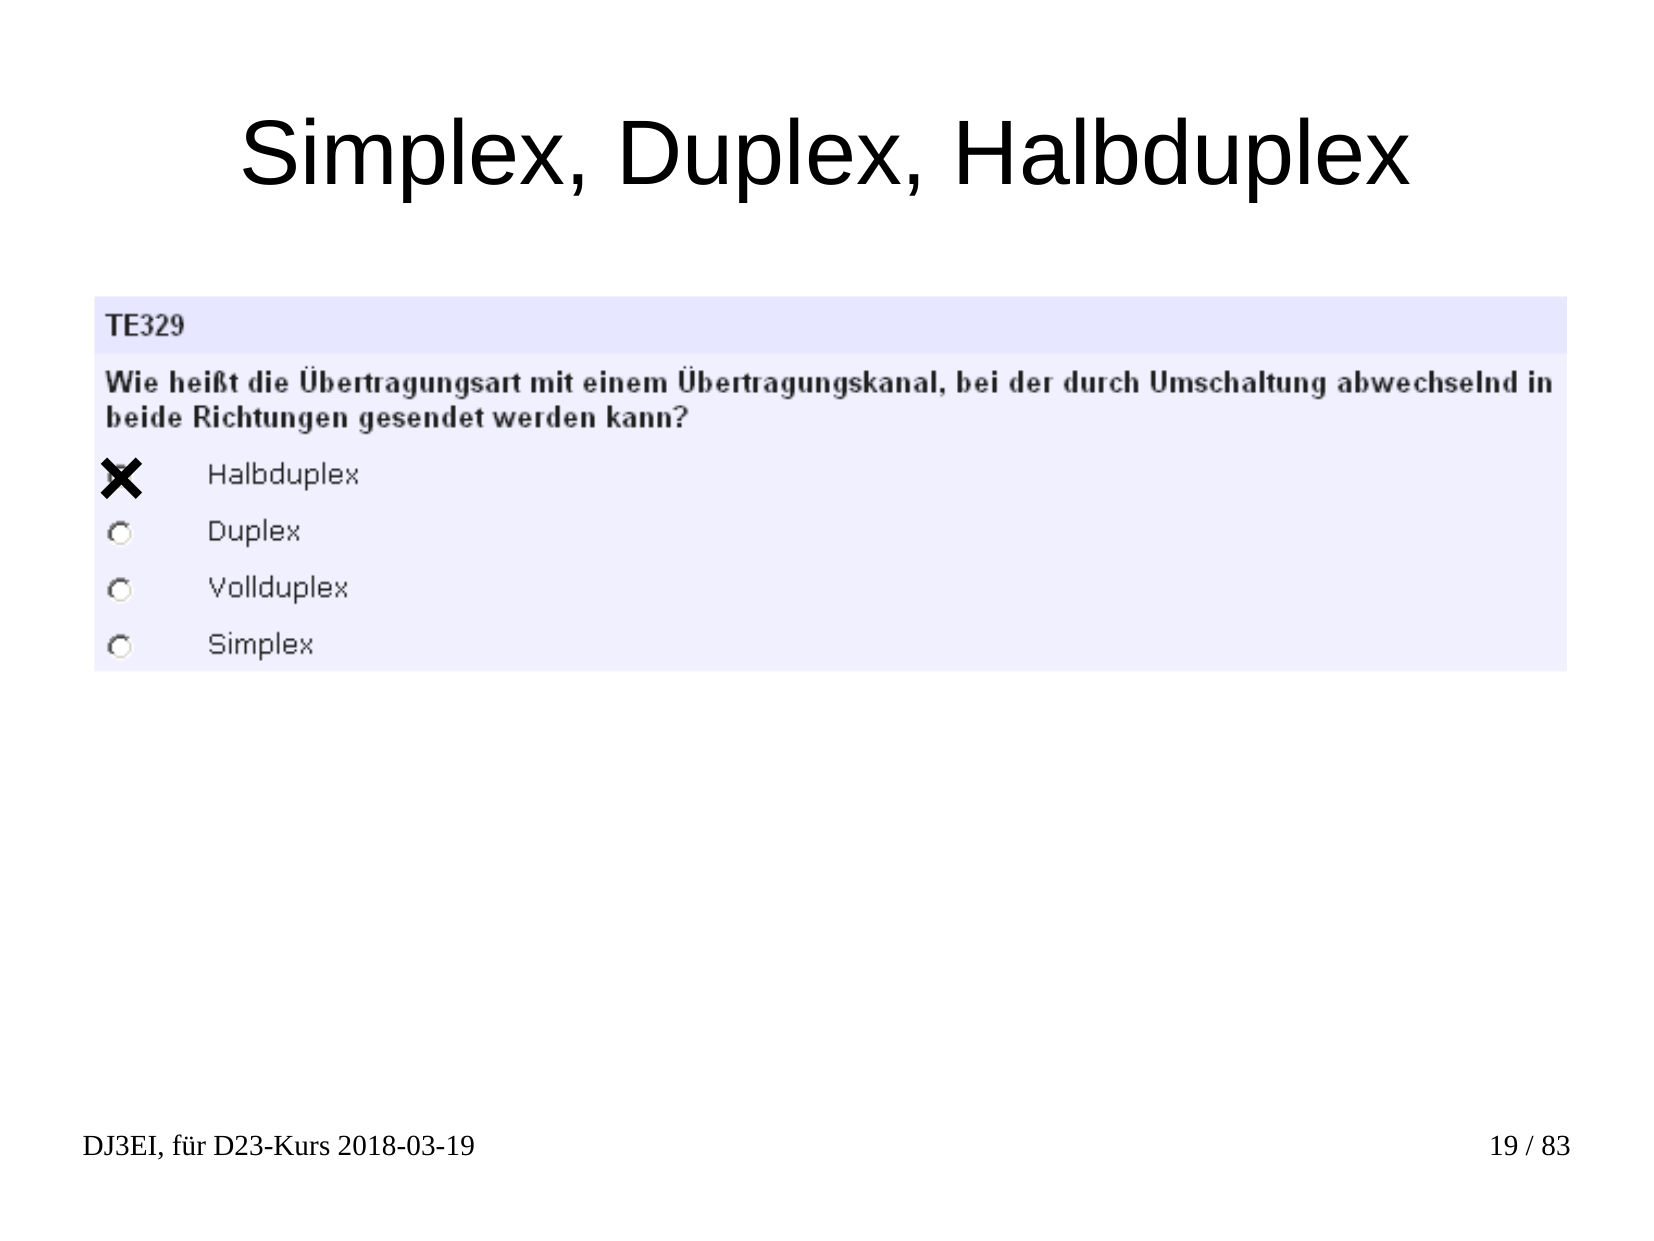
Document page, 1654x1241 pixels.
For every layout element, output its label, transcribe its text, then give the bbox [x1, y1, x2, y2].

title Simplex, Duplex, Halbduplex [82, 49, 1571, 257]
text_box × [82, 423, 145, 532]
picture [82, 295, 1567, 674]
